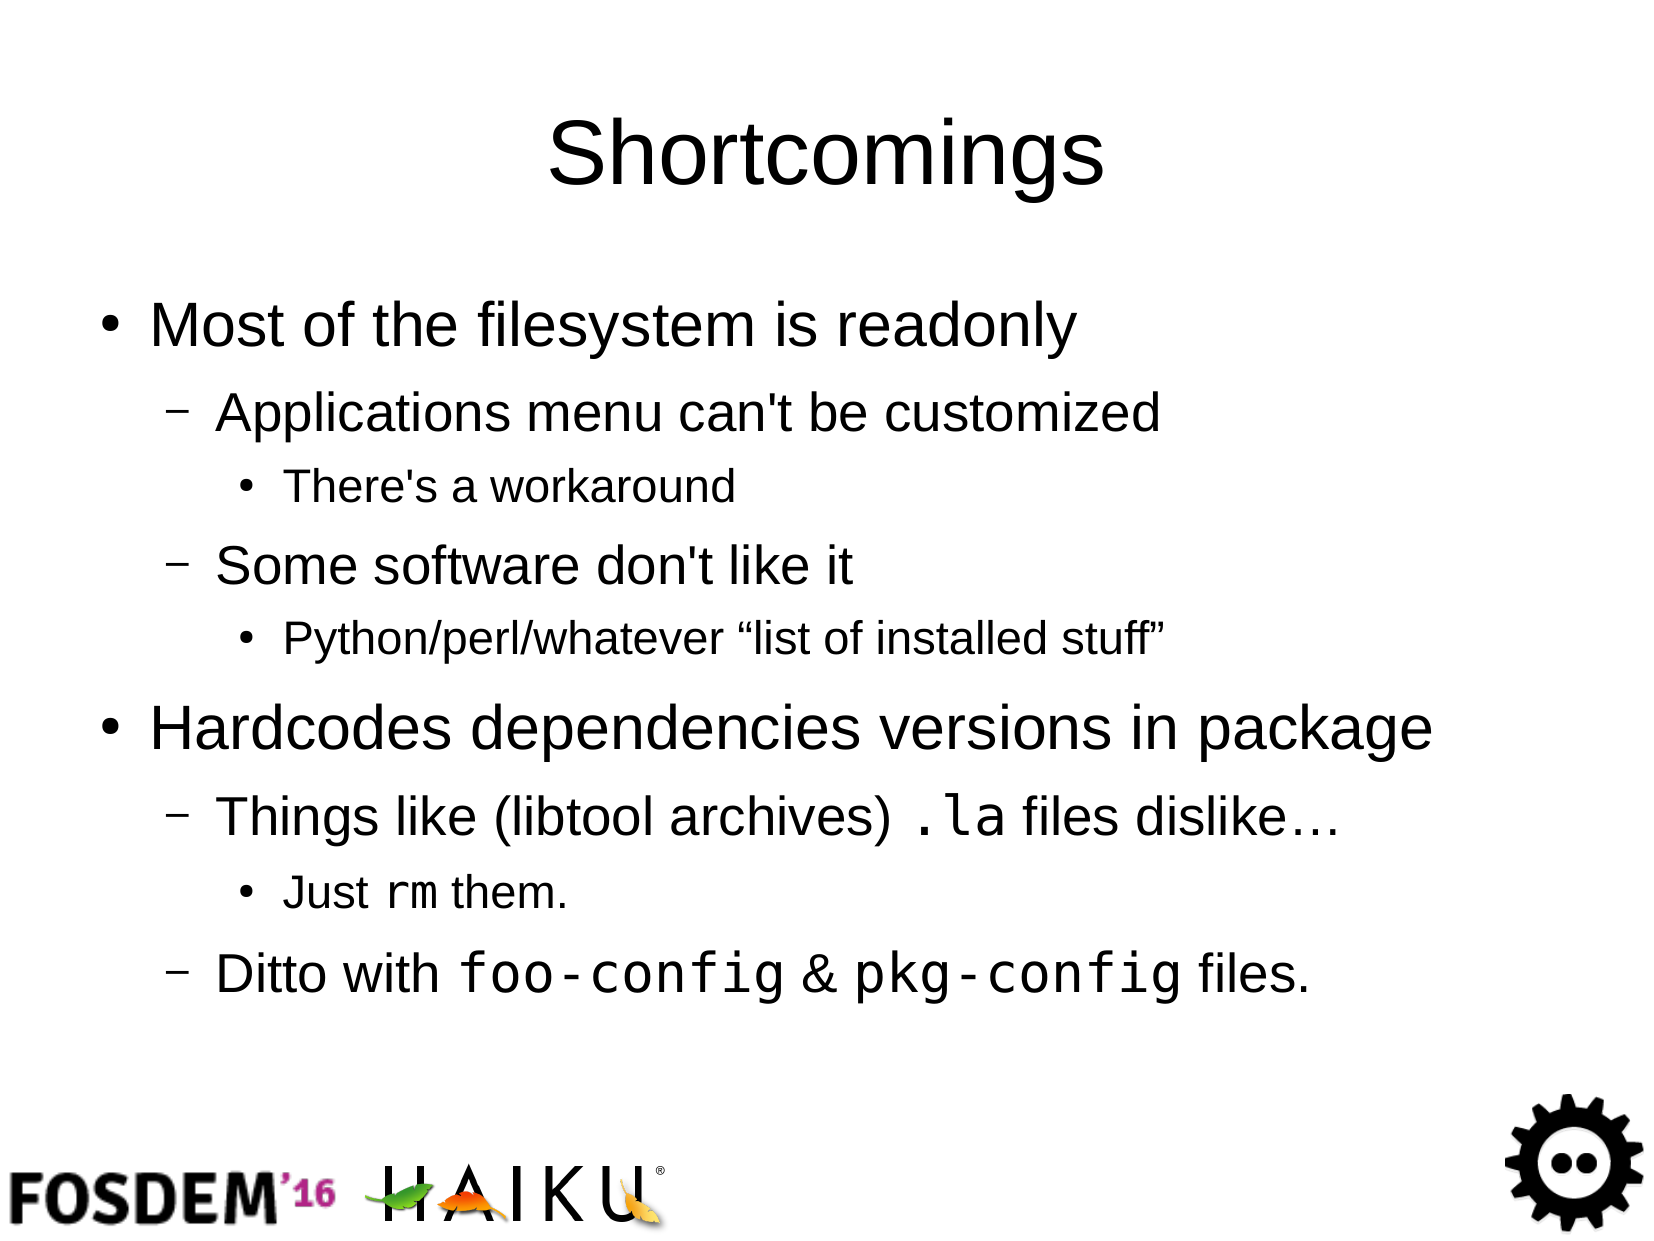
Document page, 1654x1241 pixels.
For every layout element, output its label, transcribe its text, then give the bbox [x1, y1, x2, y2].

title Shortcomings [82, 49, 1571, 257]
picture [0, 1152, 350, 1241]
picture [1505, 1094, 1648, 1235]
picture [363, 1163, 670, 1235]
list Most of the filesystem is readonly Applications menu can't be customized There's a workaround Some software don't like it Python/perl/whatever “list of installed stuff” Hardcodes dependencies versions in package Things like (libtool archives) .la files dislike… Just rm them. Ditto with foo-config & pkg-config files. [82, 290, 1571, 1010]
